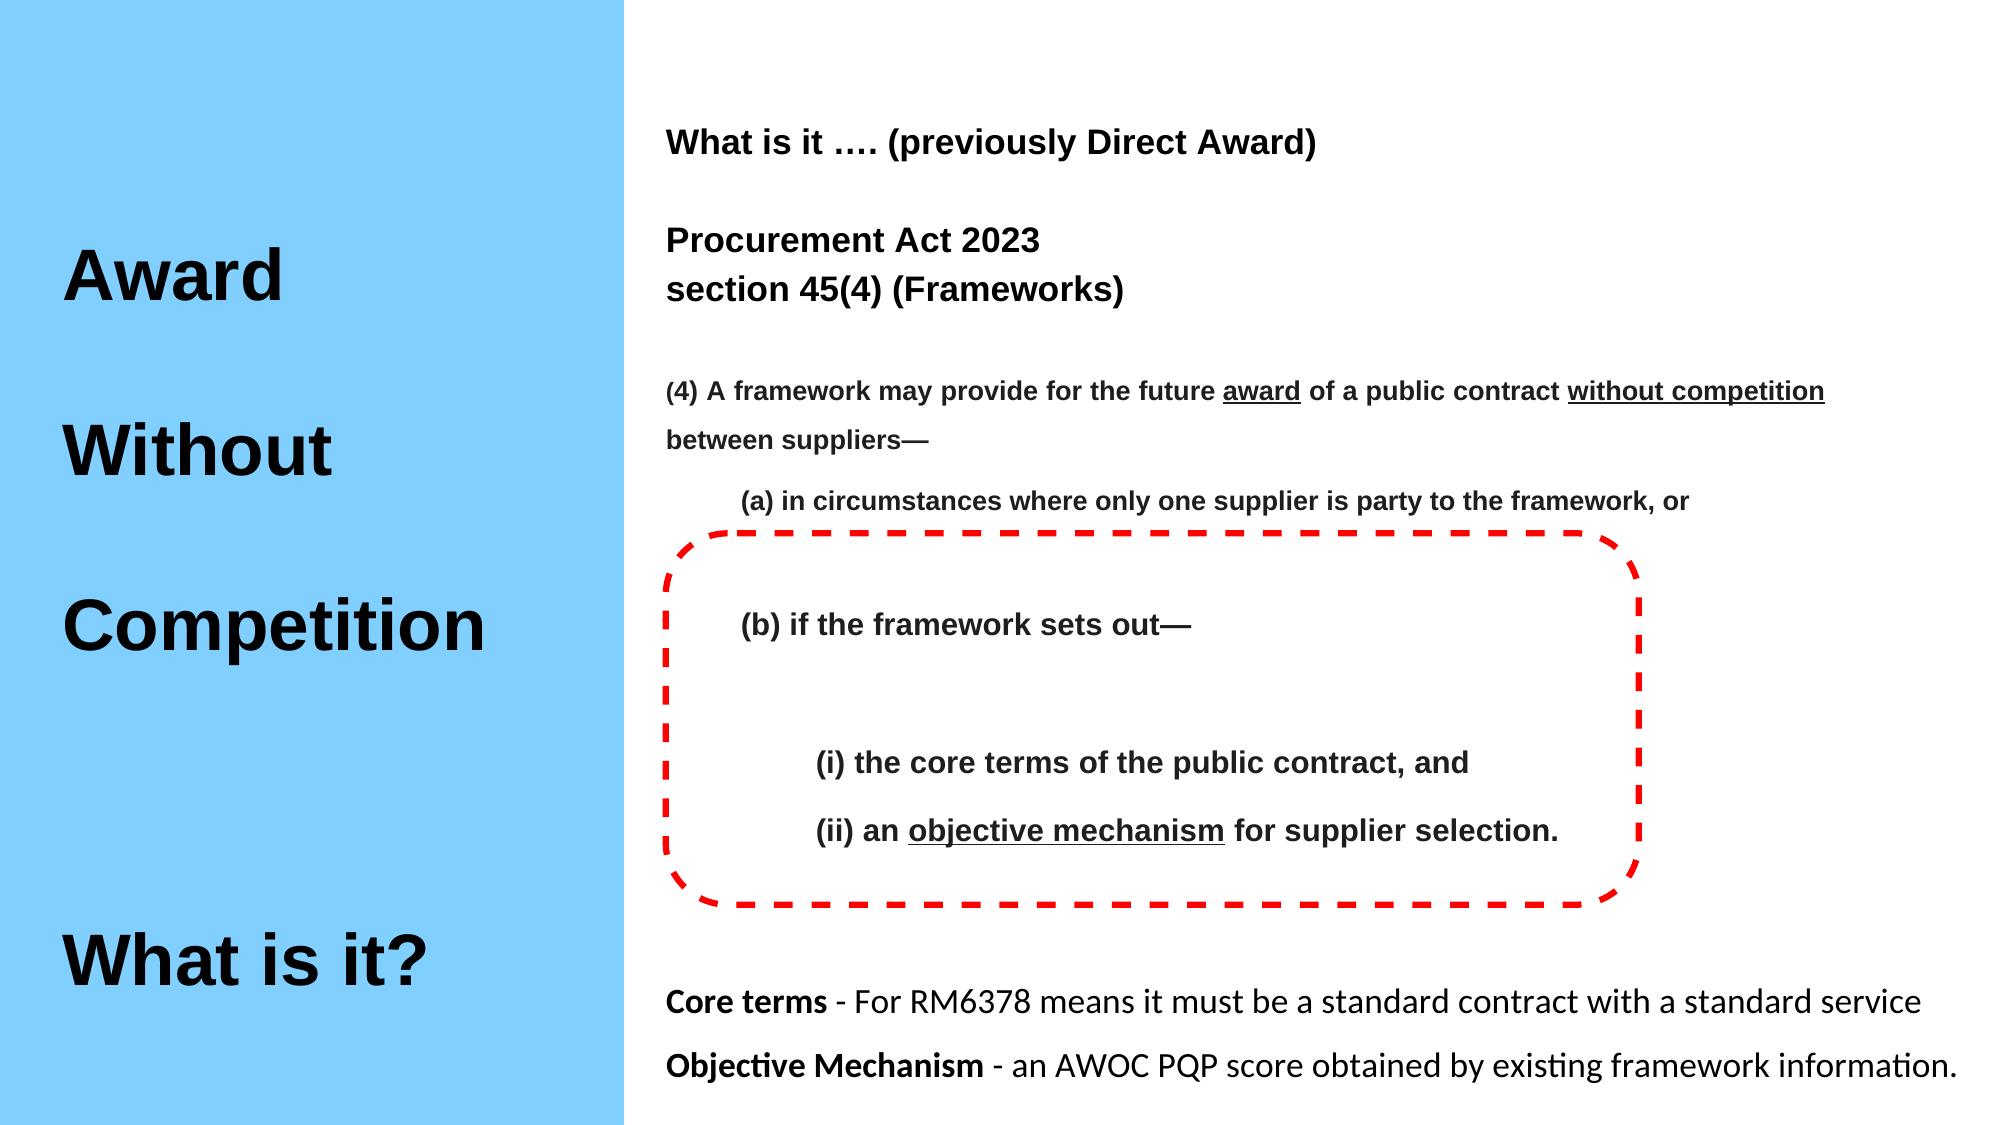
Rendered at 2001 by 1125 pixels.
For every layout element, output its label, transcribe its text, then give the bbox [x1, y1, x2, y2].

title What is it …. (previously Direct Award) Procurement Act 2023 section 45(4) (Frameworks) (4) A framework may provide for the future award of a public contract without competition between suppliers— (a) in circumstances where only one supplier is party to the framework, or (b) if the framework sets out— (i) the core terms of the public contract, and (ii) an objective mechanism for supplier selection. [665, 112, 1868, 941]
text_box Core terms - For RM6378 means it must be a standard contract with a standard service Objective Mechanism - an AWOC PQP score obtained by existing framework information. [650, 941, 2000, 1098]
title Award Without Competition What is it? [62, 139, 564, 1031]
